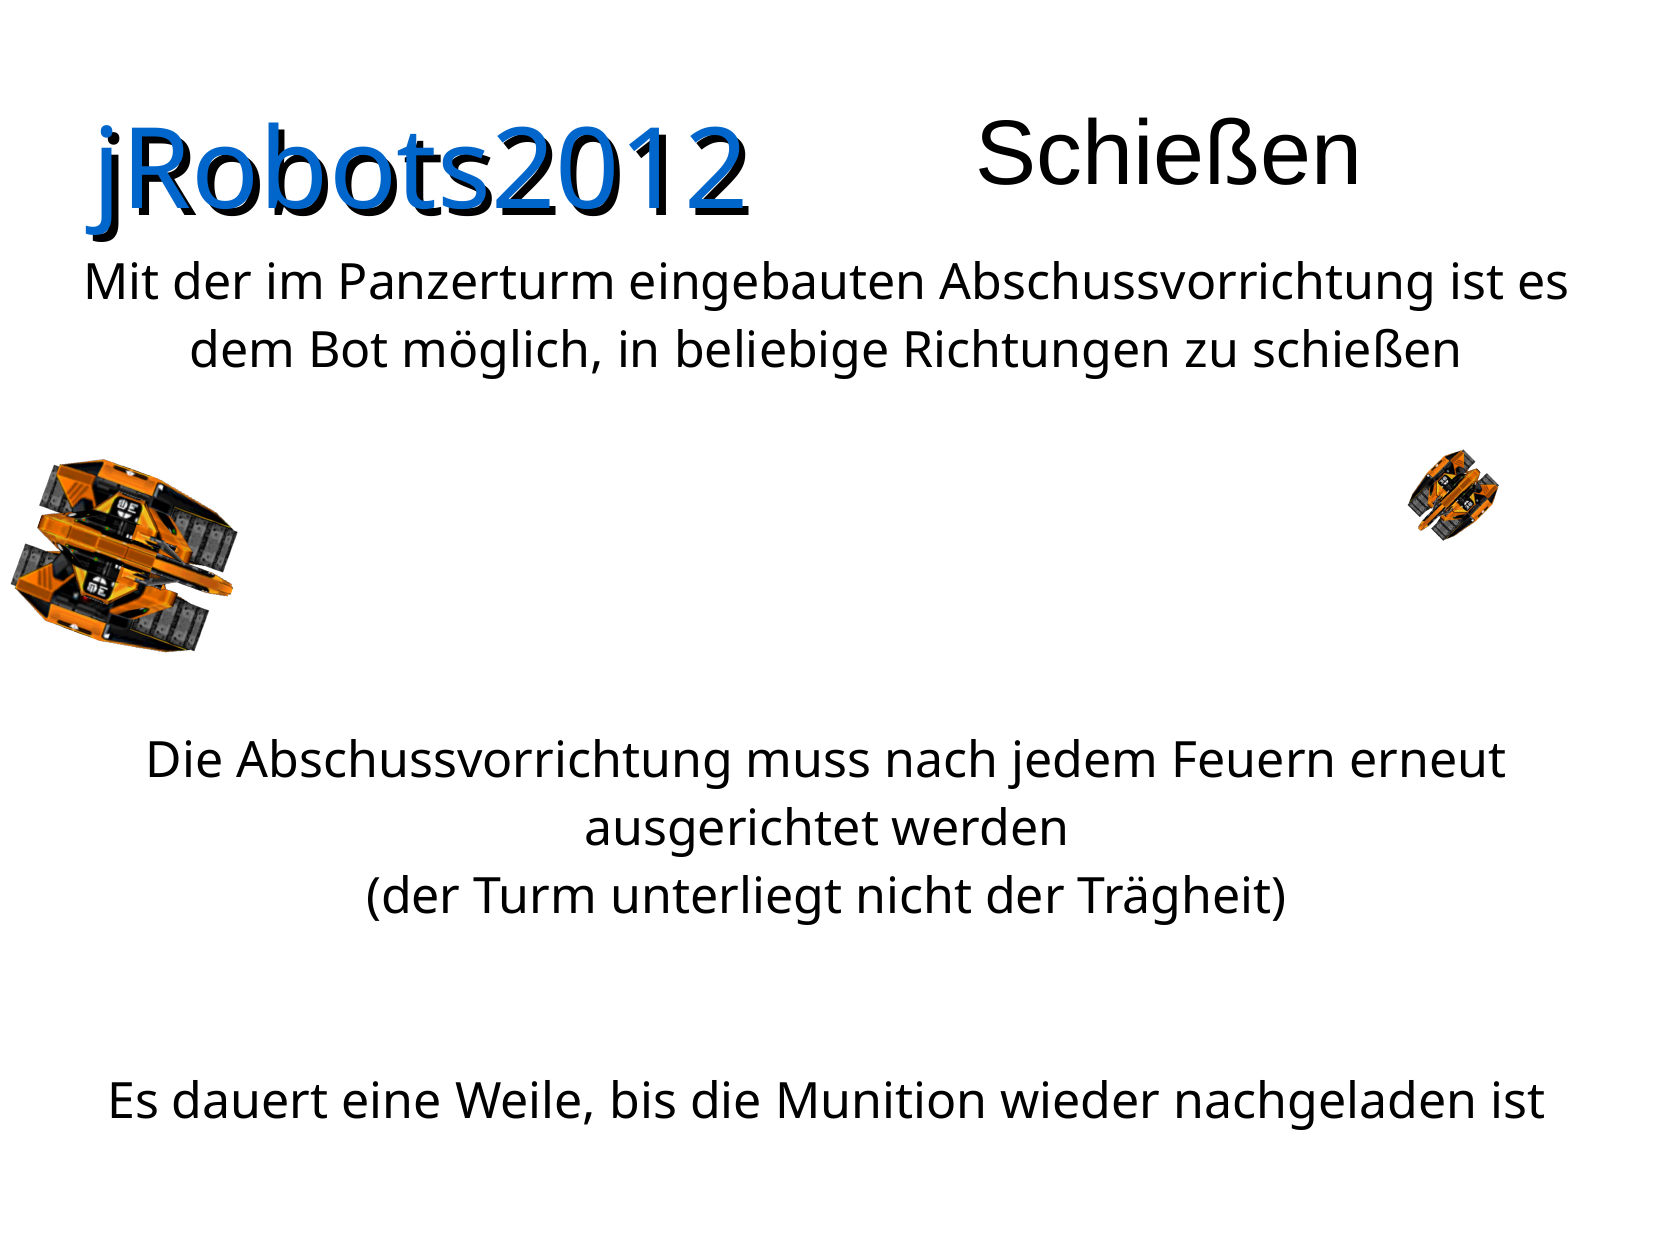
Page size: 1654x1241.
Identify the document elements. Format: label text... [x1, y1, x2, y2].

picture [1394, 442, 1506, 554]
subtitle Mit der im Panzerturm eingebauten Abschussvorrichtung ist es dem Bot möglich, in beliebige Richtungen zu schießen Die Abschussvorrichtung muss nach jedem Feuern erneut ausgerichtet werden (der Turm unterliegt nicht der Trägheit) Es dauert eine Weile, bis die Munition wieder nachgeladen ist [82, 257, 1571, 1190]
title Schießen [767, 49, 1571, 257]
picture [0, 442, 251, 674]
